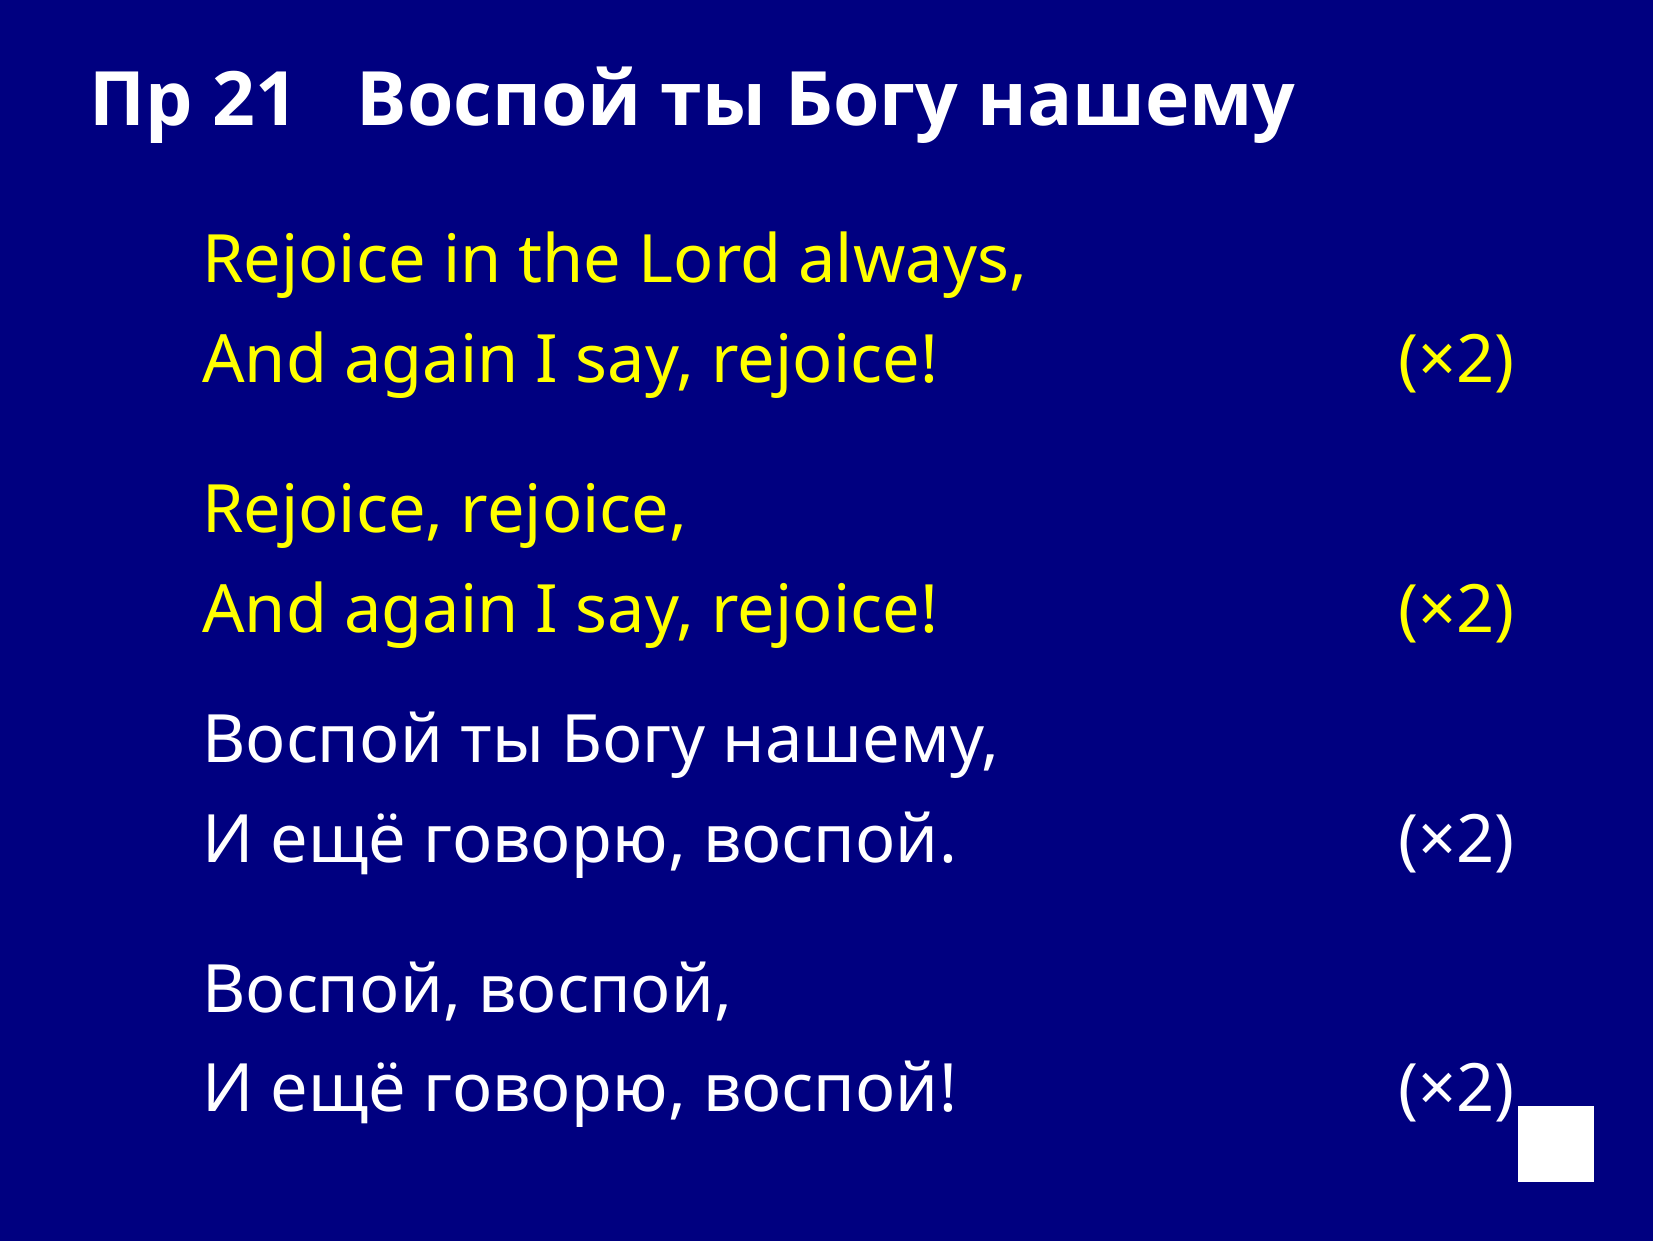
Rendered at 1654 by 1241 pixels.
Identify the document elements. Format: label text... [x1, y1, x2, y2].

text_box Воспой ты Богу нашему, И ещё говорю, воспой. (×2) Воспой, воспой, И ещё говорю, воспой! (×2) [75, 675, 1576, 1163]
text_box [1518, 1106, 1594, 1182]
text_box Пр 21 Воспой ты Богу нашему [75, 37, 1576, 151]
text_box Rejoice in the Lord always, And again I say, rejoice! (×2) Rejoice, rejoice, And again I say, rejoice! (×2) [75, 151, 1576, 638]
